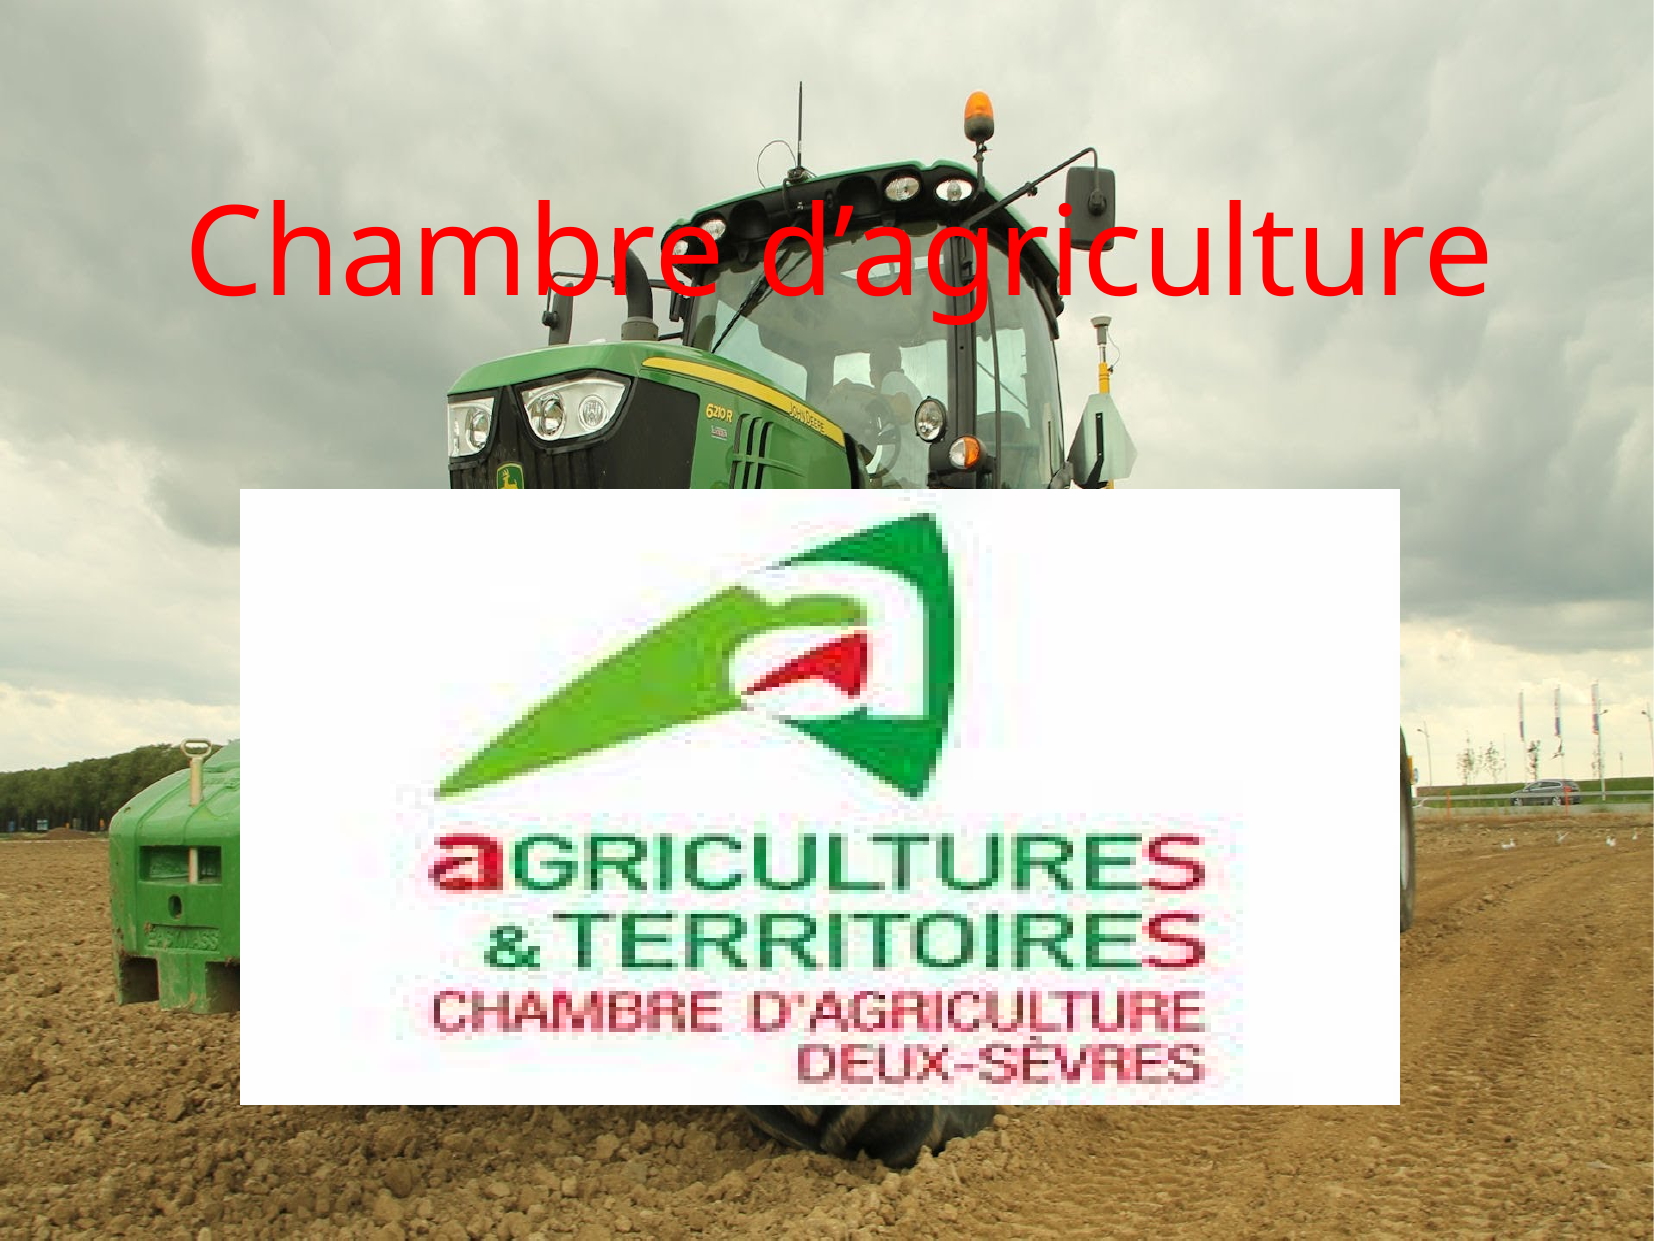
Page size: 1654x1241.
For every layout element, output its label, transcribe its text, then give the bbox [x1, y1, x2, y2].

picture [0, 0, 1654, 1241]
title Chambre d’agriculture [136, 112, 1543, 379]
